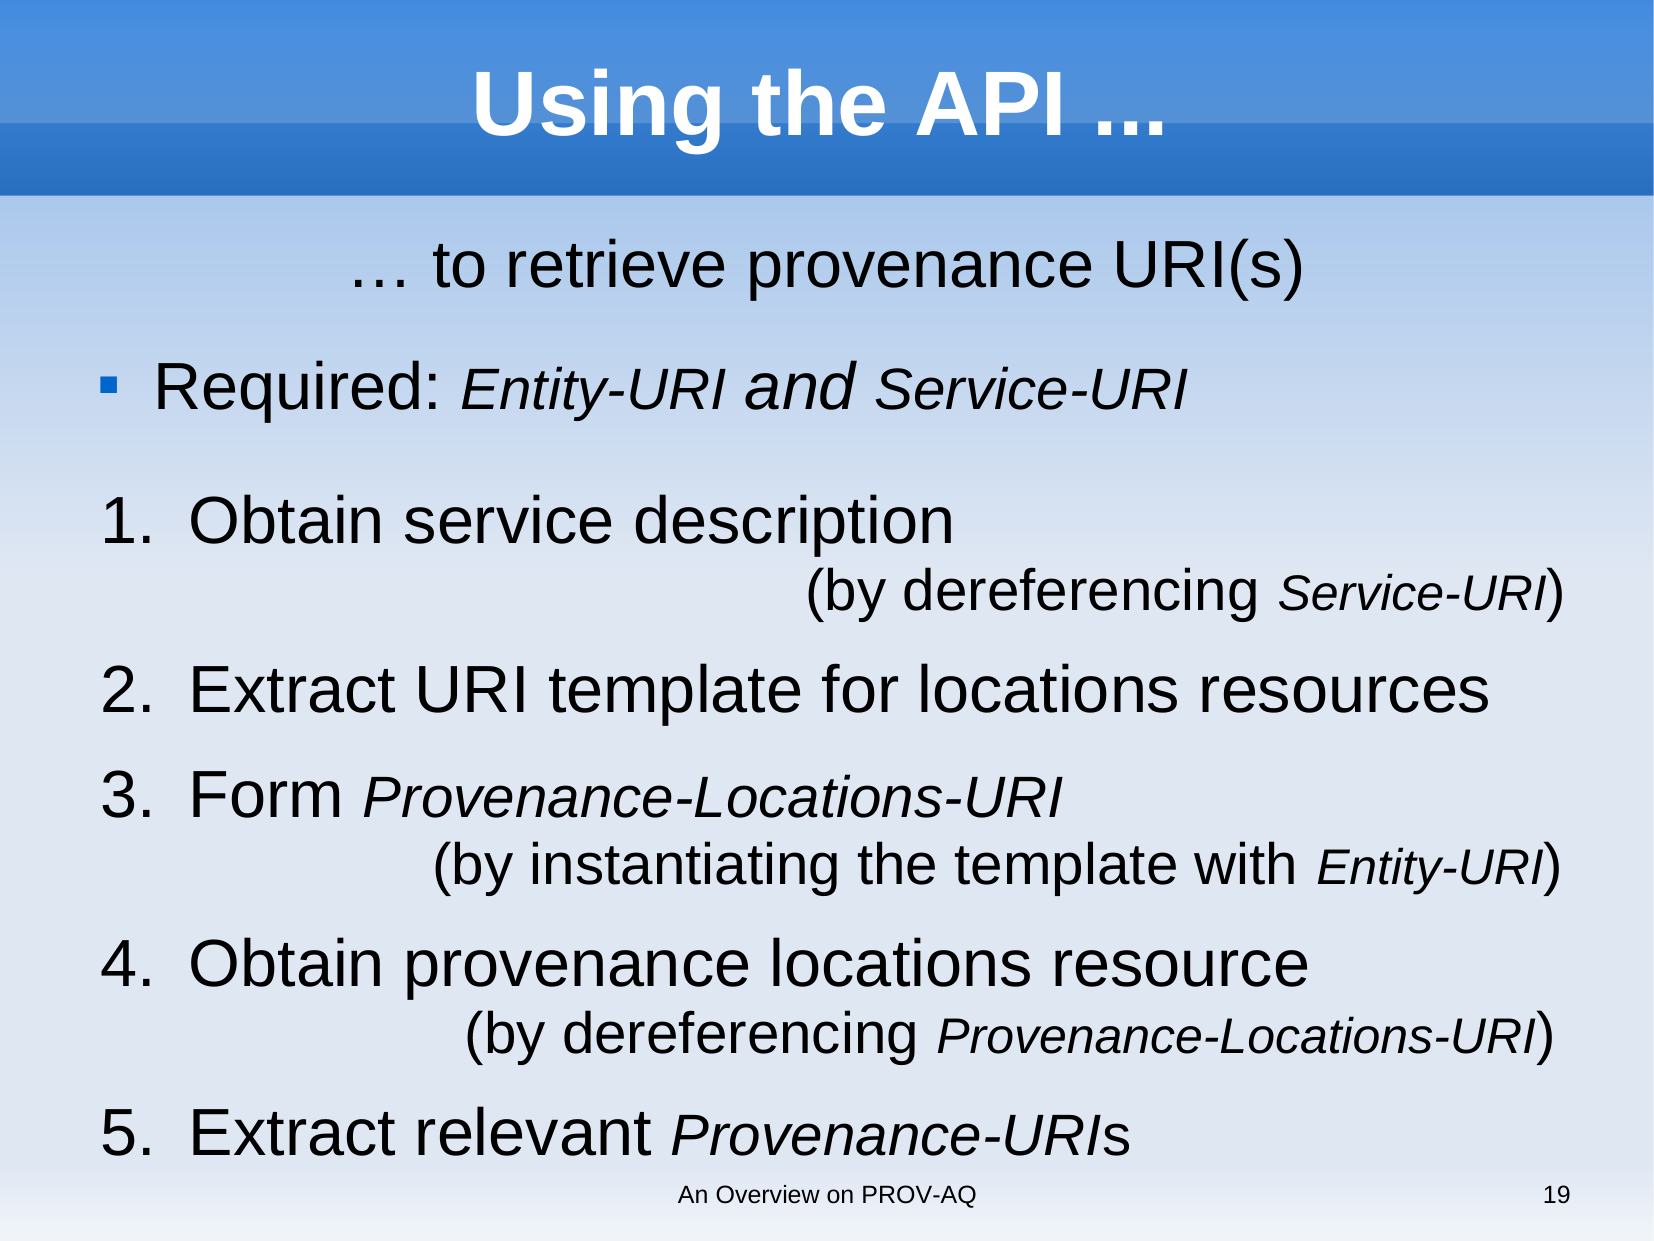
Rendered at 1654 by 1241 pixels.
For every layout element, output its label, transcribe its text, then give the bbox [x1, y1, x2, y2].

picture [0, 0, 1654, 219]
title Using the API ... [76, 0, 1565, 208]
picture [0, 310, 1654, 1241]
text_box … to retrieve provenance URI(s) [0, 219, 1654, 310]
list Required: Entity-URI and Service-URI Obtain service description (by dereferencing Service-URI) Extract URI template for locations resources Form Provenance-Locations-URI (by instantiating the template with Entity-URI) Obtain provenance locations resource (by dereferencing Provenance-Locations-URI) Extract relevant Provenance-URIs [82, 310, 1571, 1171]
